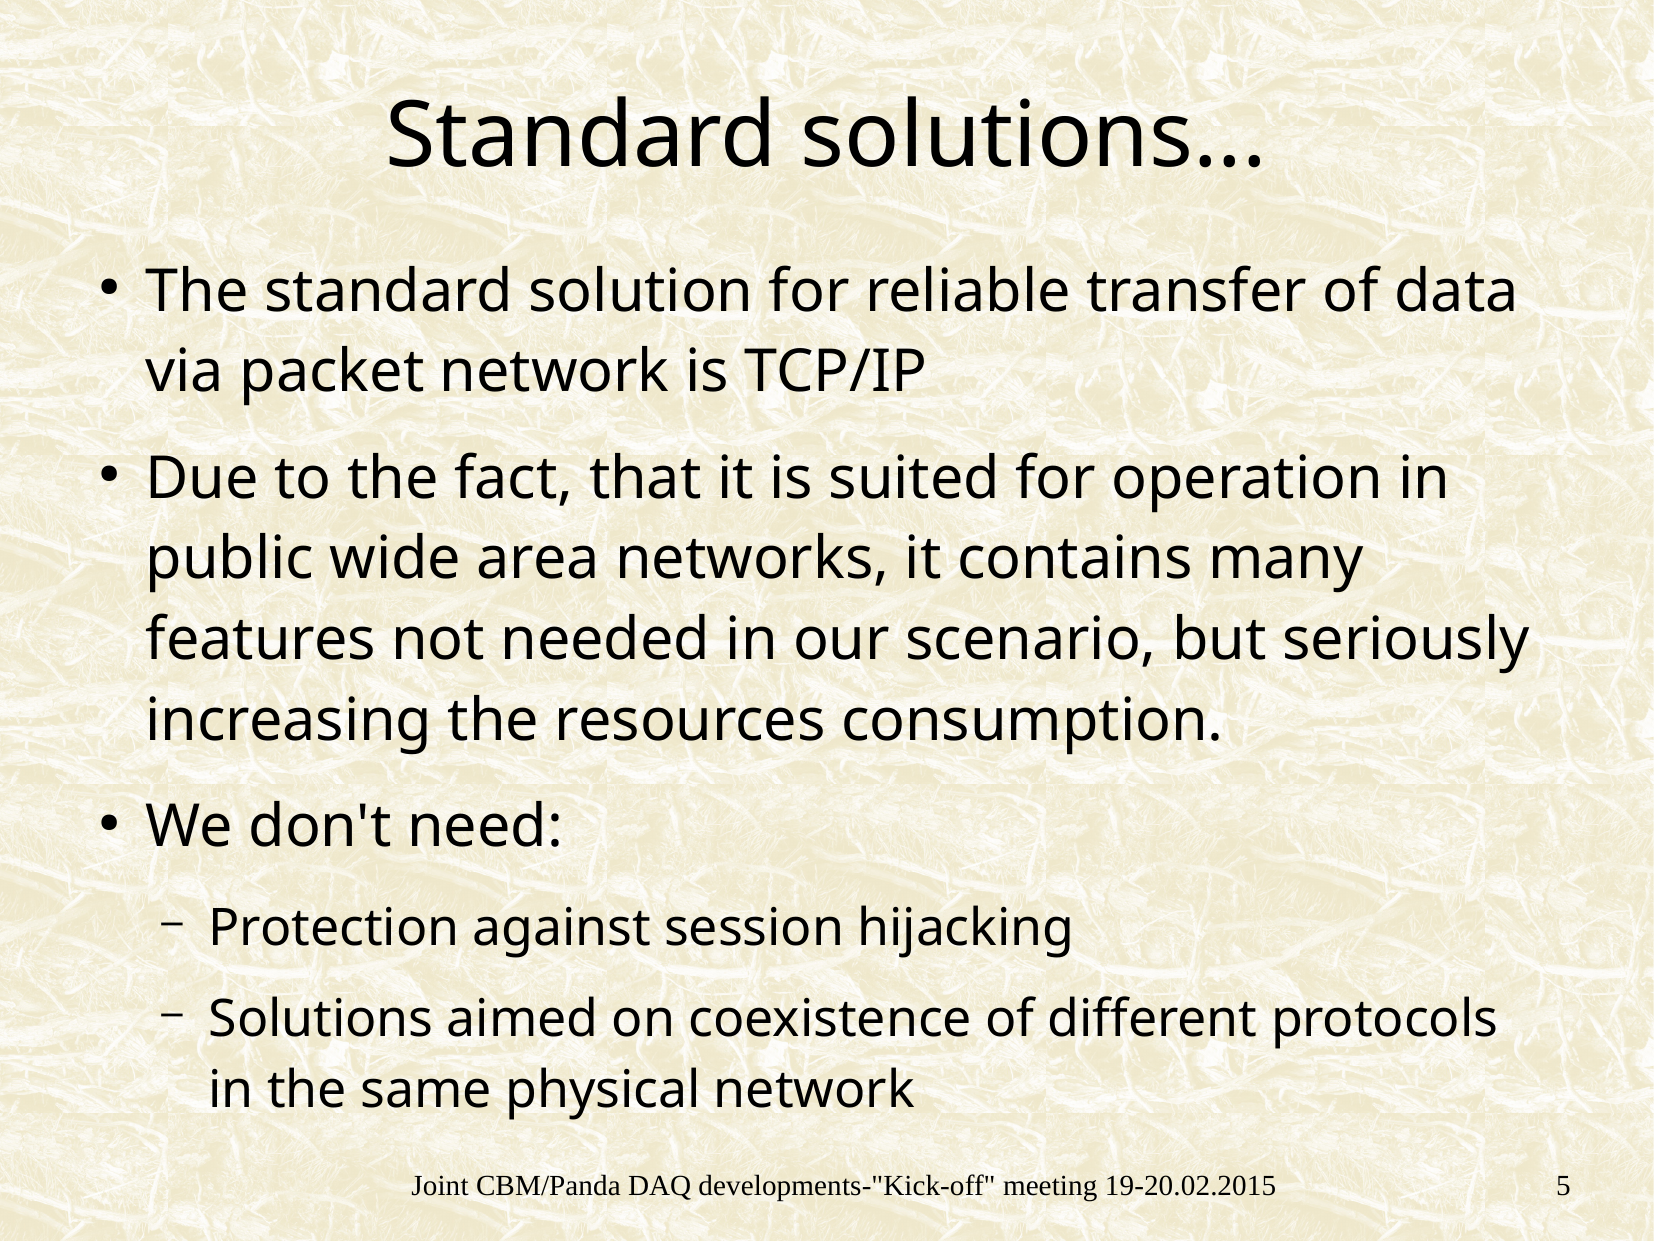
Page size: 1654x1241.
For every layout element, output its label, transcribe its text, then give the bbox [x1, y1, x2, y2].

picture [0, 0, 1654, 1241]
list The standard solution for reliable transfer of data via packet network is TCP/IP Due to the fact, that it is suited for operation in public wide area networks, it contains many features not needed in our scenario, but seriously increasing the resources consumption. We don't need: Protection against session hijacking Solutions aimed on coexistence of different protocols in the same physical network [82, 248, 1538, 1134]
title Standard solutions... [82, 49, 1571, 213]
